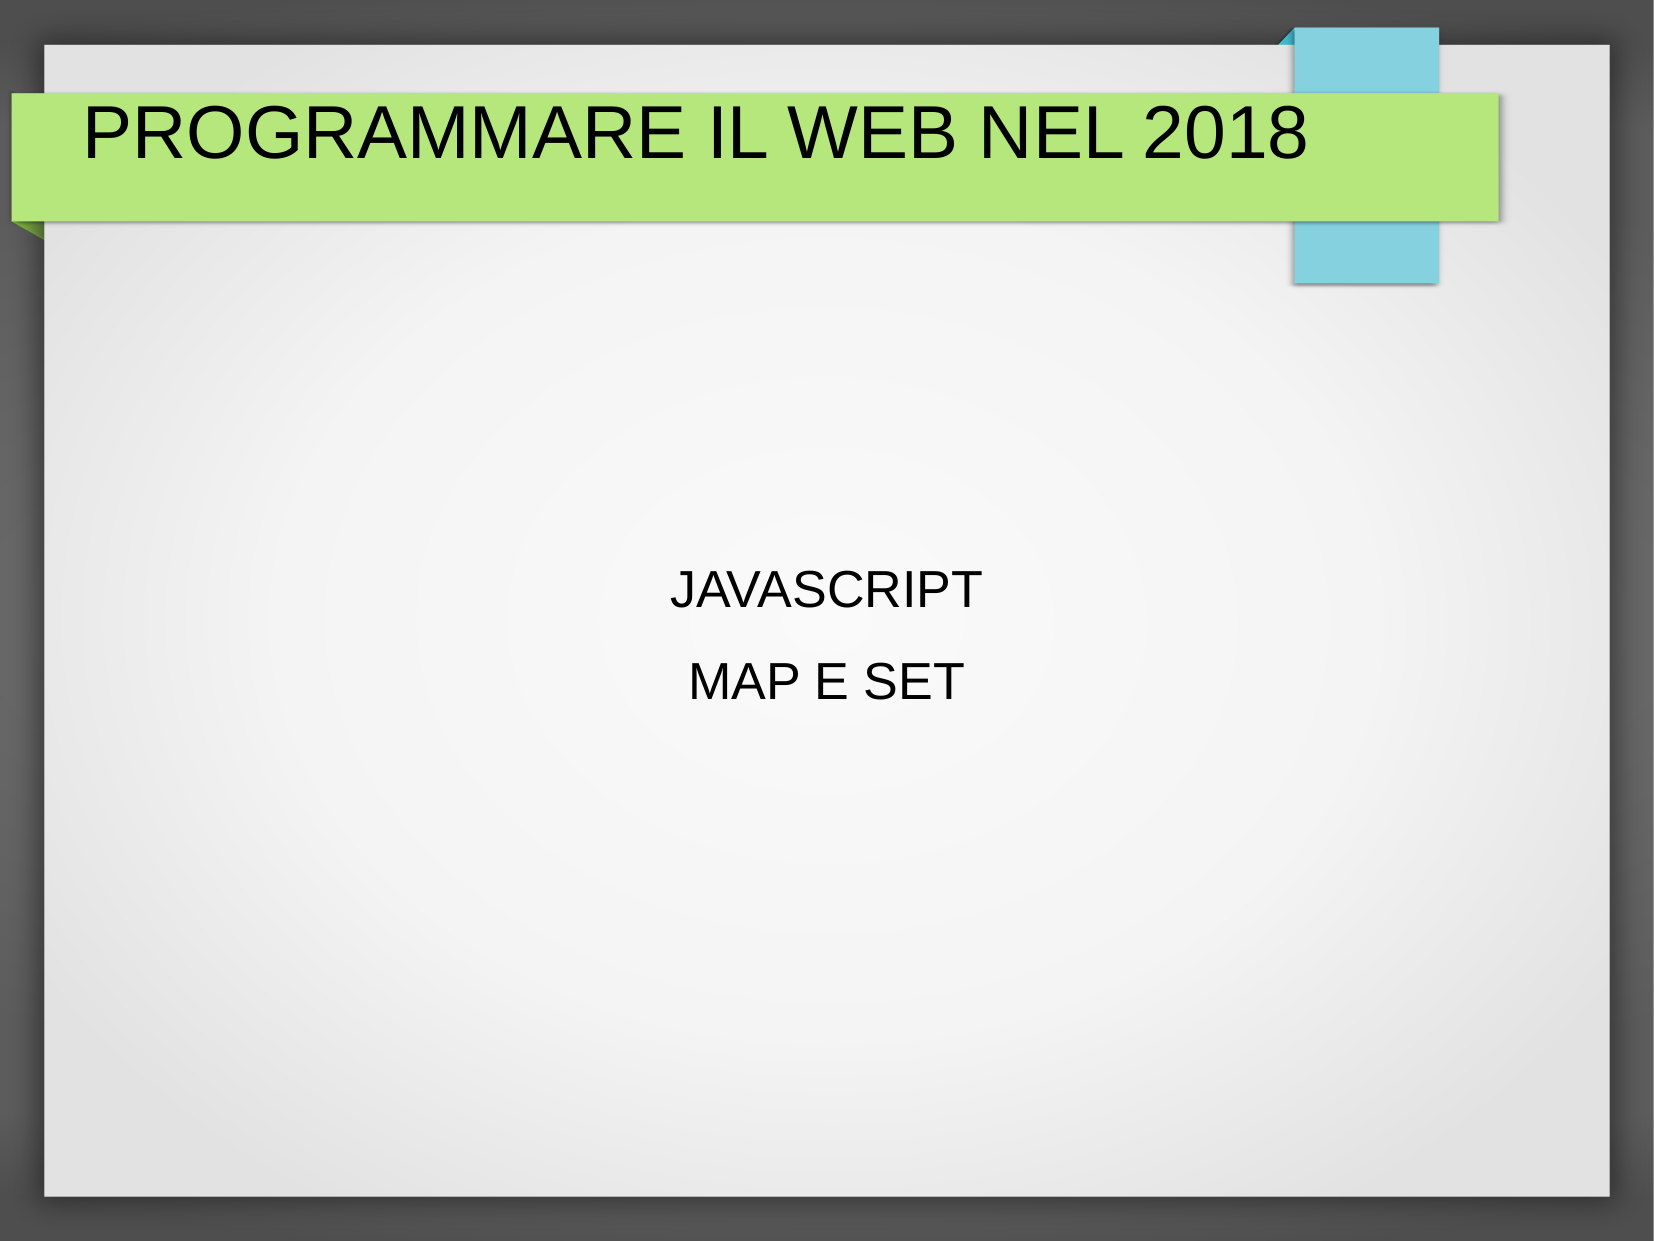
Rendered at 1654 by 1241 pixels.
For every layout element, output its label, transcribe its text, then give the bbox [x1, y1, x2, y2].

subtitle JAVASCRIPT MAP E SET [82, 250, 1571, 1015]
title PROGRAMMARE IL WEB NEL 2018 [82, 44, 1489, 213]
picture [0, 0, 1654, 1241]
